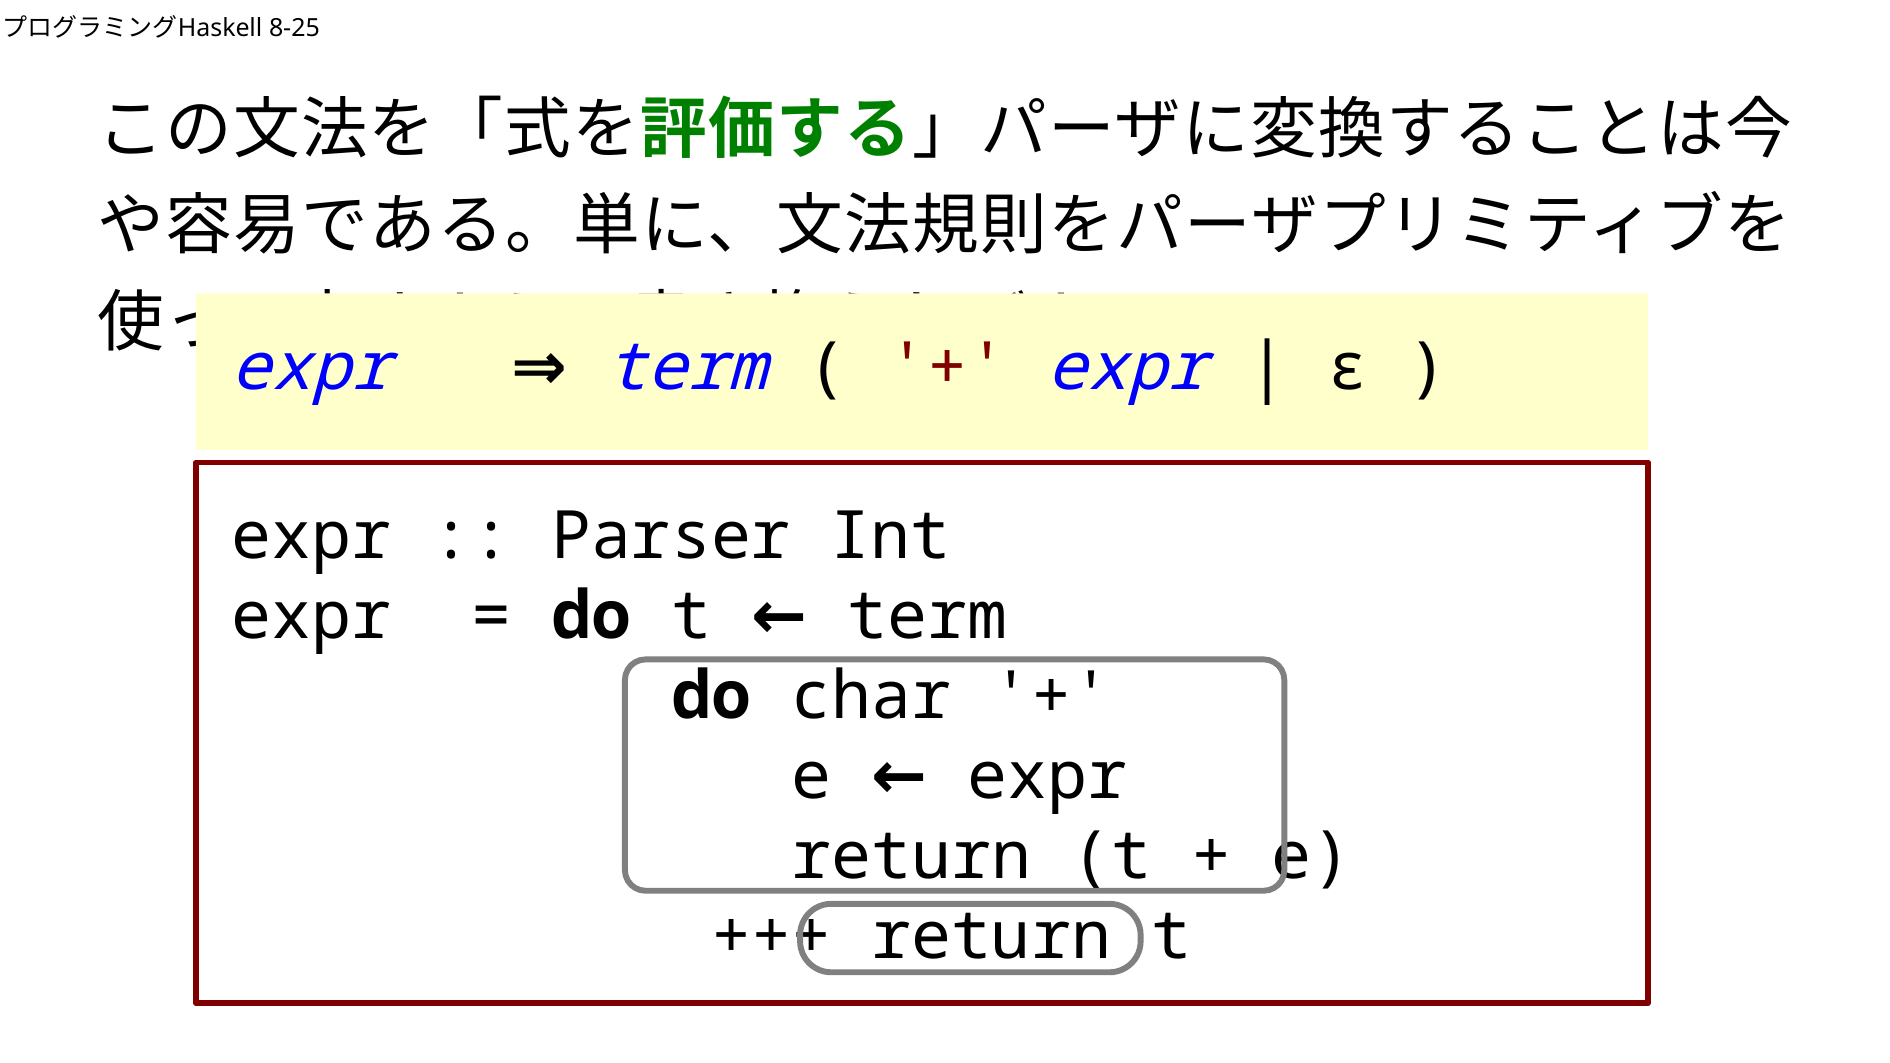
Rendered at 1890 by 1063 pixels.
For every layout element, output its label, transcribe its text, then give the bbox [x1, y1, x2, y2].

text_box expr ⇒ term ( '+' expr | ε ) [195, 293, 1649, 450]
text_box expr :: Parser Int expr = do t ← term do char '+' e ← expr return (t + e) +++ return t [195, 462, 1649, 1004]
list この文法を「式を評価する」パーザに変換することは今や容易である。単に、文法規則をパーザプリミティブを使って表すように書き換えればよい。 [94, 71, 1796, 278]
